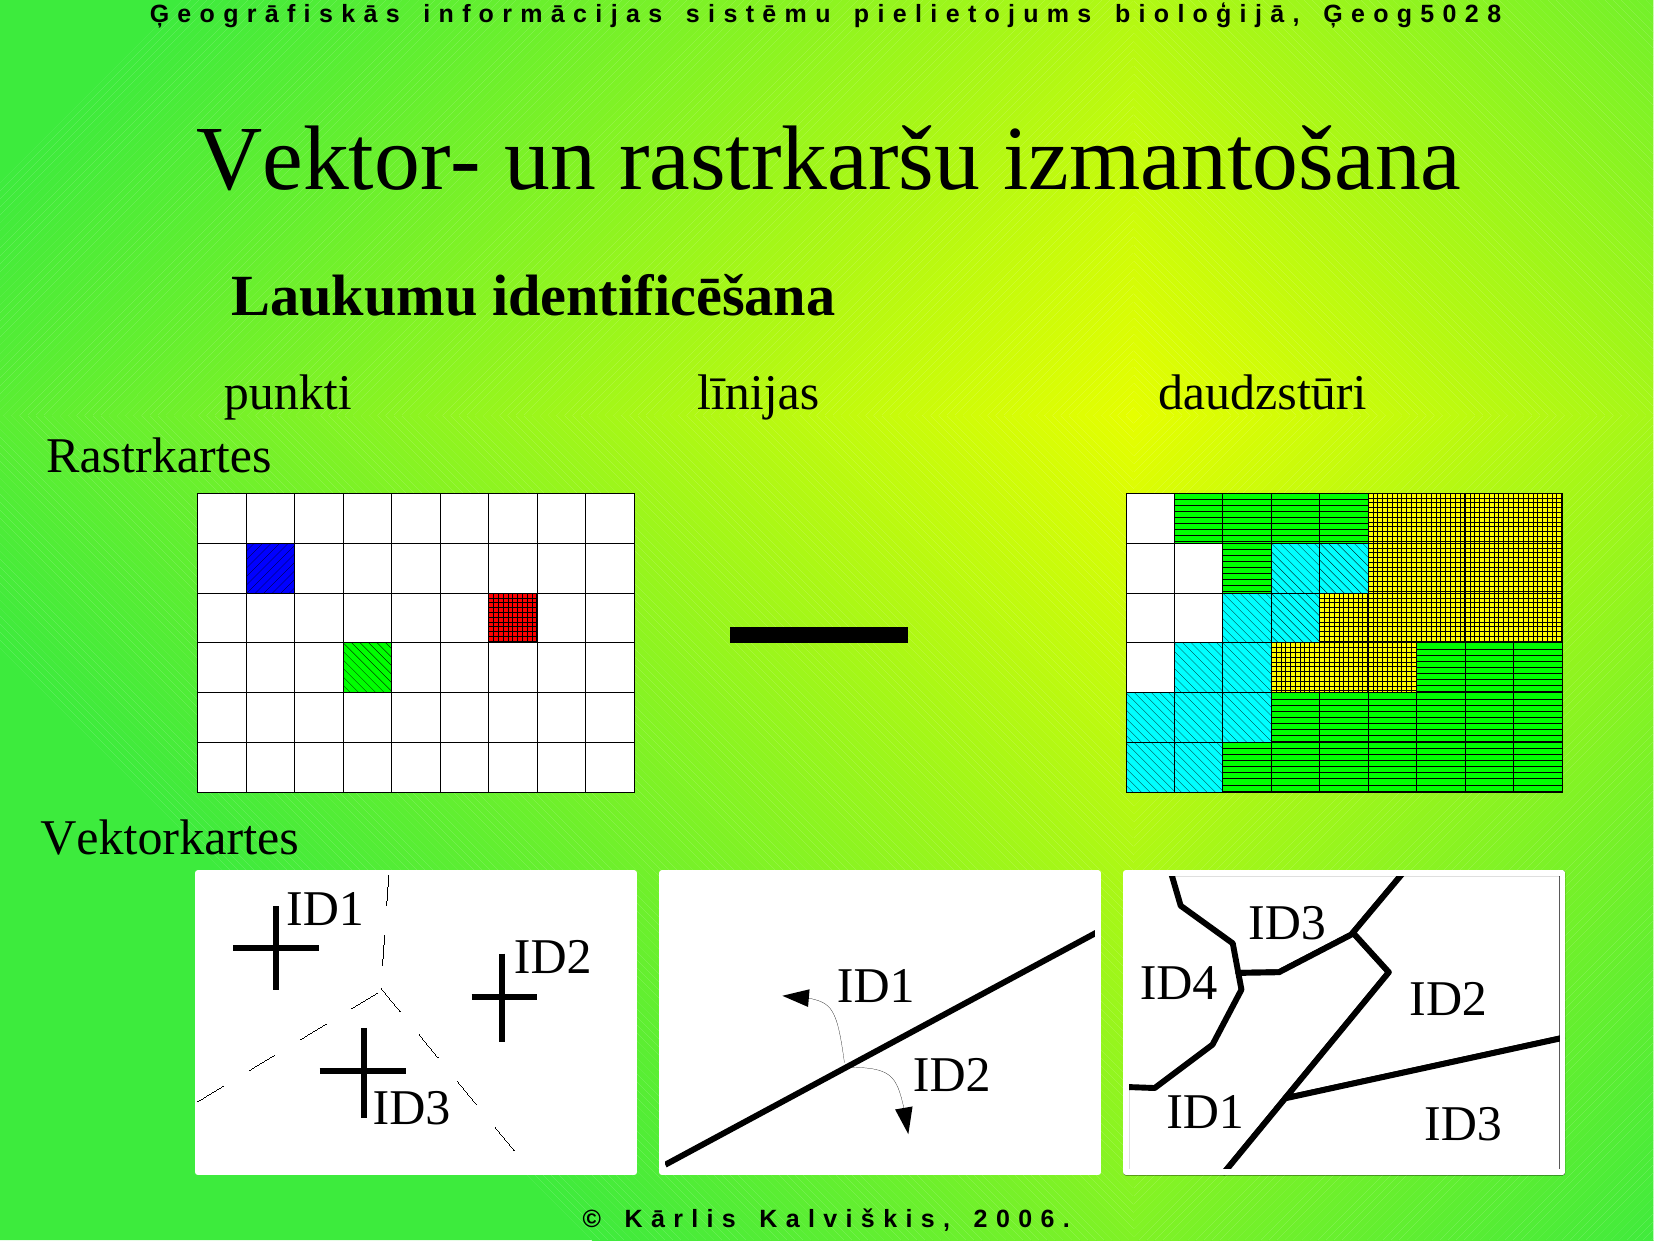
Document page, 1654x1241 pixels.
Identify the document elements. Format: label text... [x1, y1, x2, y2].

text_box ID3 [1172, 876, 1399, 972]
text_box ID3 [1424, 1095, 1503, 1152]
text_box Laukumu identificēšana [231, 263, 836, 330]
text_box Rastrkartes [46, 427, 272, 484]
text_box ID1 [836, 958, 915, 1015]
text_box ID2 [1409, 971, 1488, 1028]
text_box [197, 493, 635, 793]
text_box Vektorkartes [40, 809, 300, 867]
text_box [730, 627, 908, 643]
text_box ID1 [286, 880, 365, 938]
text_box līnijas [697, 364, 956, 429]
text_box [665, 876, 1095, 1160]
text_box [197, 873, 635, 1173]
text_box [1126, 493, 1563, 793]
text_box [1129, 876, 1560, 1169]
text_box ID1 [1166, 1084, 1245, 1141]
text_box ID2 [513, 928, 592, 986]
text_box ID3 [372, 1079, 451, 1136]
text_box ID4 [1139, 955, 1218, 1012]
title Vektor- un rastrkaršu izmantošana [123, 53, 1536, 265]
text_box ID2 [912, 1046, 991, 1103]
text_box [665, 938, 1095, 1169]
text_box punkti [223, 364, 494, 432]
text_box daudzstūri [1158, 364, 1465, 429]
